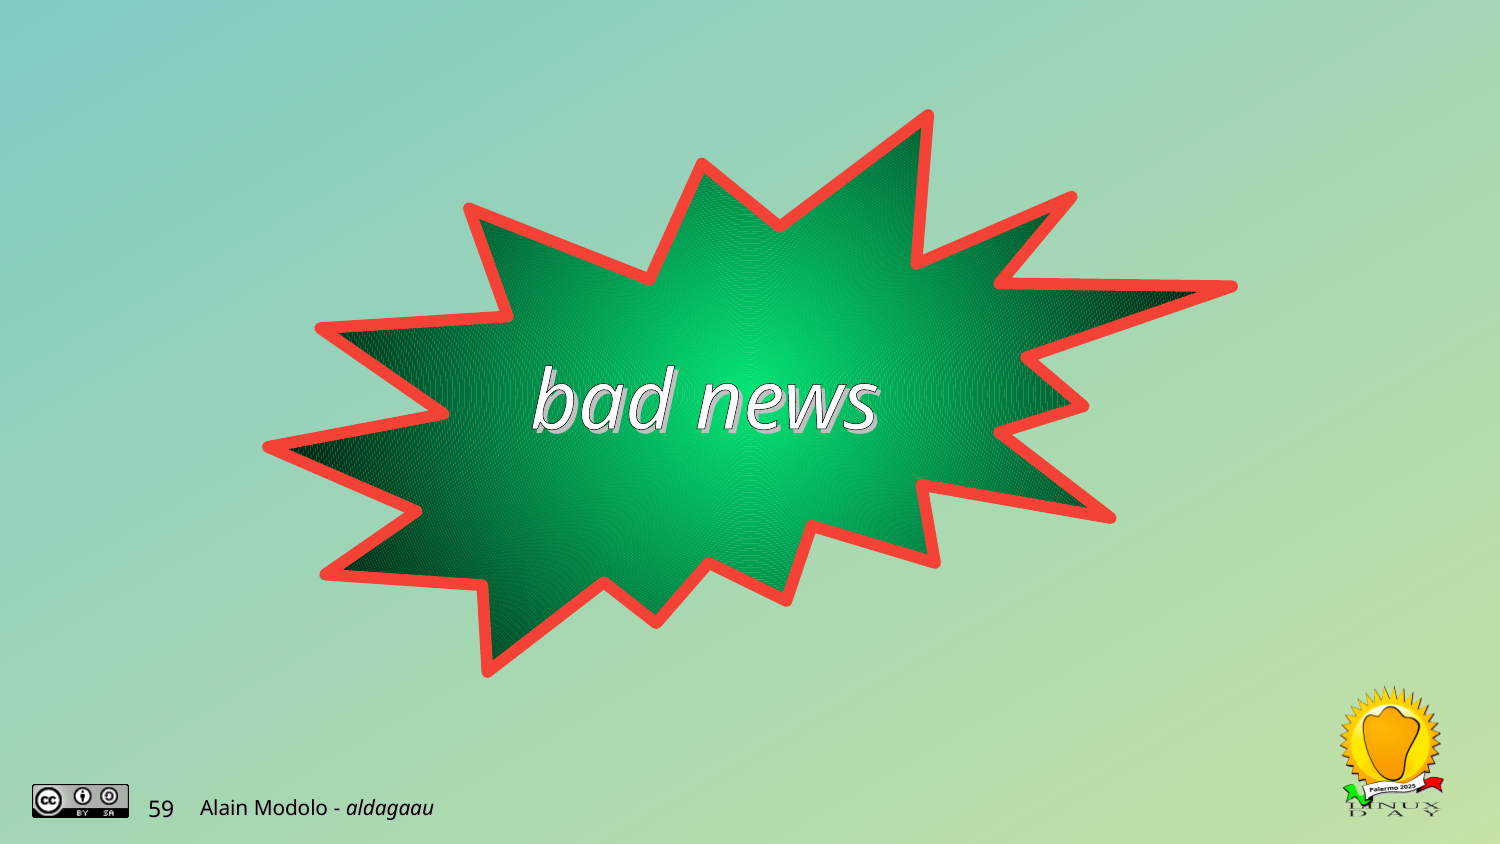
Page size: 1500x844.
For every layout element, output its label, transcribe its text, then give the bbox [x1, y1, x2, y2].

picture [1233, 670, 1500, 844]
text_box bad news [267, 114, 1233, 672]
picture [32, 784, 129, 818]
